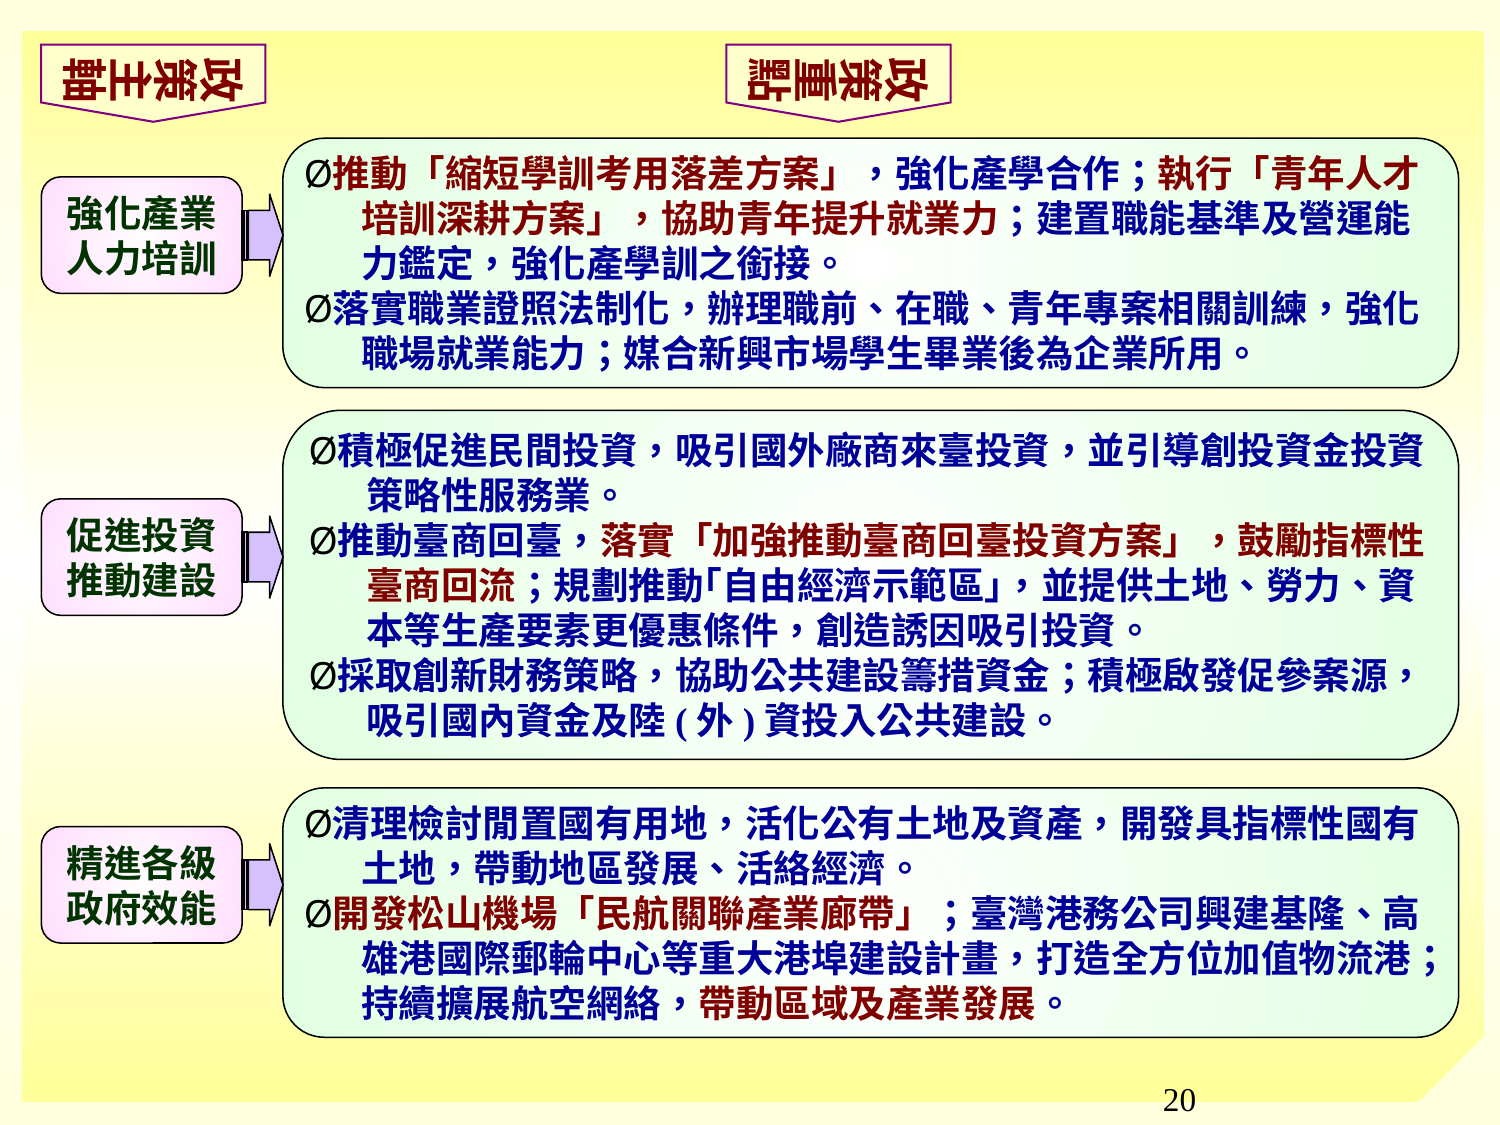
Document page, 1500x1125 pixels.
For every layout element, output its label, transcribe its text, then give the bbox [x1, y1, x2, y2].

text_box 積極促進民間投資，吸引國外廠商來臺投資，並引導創投資金投資策略性服務業。 推動臺商回臺，落實「加強推動臺商回臺投資方案」，鼓勵指標性臺商回流；規劃推動｢自由經濟示範區｣，並提供土地、勞力、資本等生產要素更優惠條件，創造誘因吸引投資。 採取創新財務策略，協助公共建設籌措資金；積極啟發促參案源，吸引國內資金及陸(外)資投入公共建設。 [282, 410, 1459, 760]
text_box 清理檢討閒置國有用地，活化公有土地及資產，開發具指標性國有土地，帶動地區發展、活絡經濟。 開發松山機場「民航關聯產業廊帶」；臺灣港務公司興建基隆、高雄港國際郵輪中心等重大港埠建設計畫，打造全方位加值物流港；持續擴展航空網絡，帶動區域及產業發展。 [282, 787, 1459, 1038]
text_box 政策重點 [726, 44, 951, 122]
text_box [21, 30, 1484, 1103]
text_box 促進投資推動建設 [41, 498, 243, 616]
text_box 強化產業人力培訓 [41, 176, 243, 294]
text_box 20 [1147, 1070, 1498, 1125]
text_box 政策主軸 [41, 44, 266, 122]
text_box 推動「縮短學訓考用落差方案」，強化產學合作；執行「青年人才培訓深耕方案」，協助青年提升就業力；建置職能基準及營運能力鑑定，強化產學訓之銜接。 落實職業證照法制化，辦理職前、在職、青年專案相關訓練，強化職場就業能力；媒合新興市場學生畢業後為企業所用。 [282, 138, 1459, 388]
text_box 精進各級政府效能 [41, 826, 243, 944]
